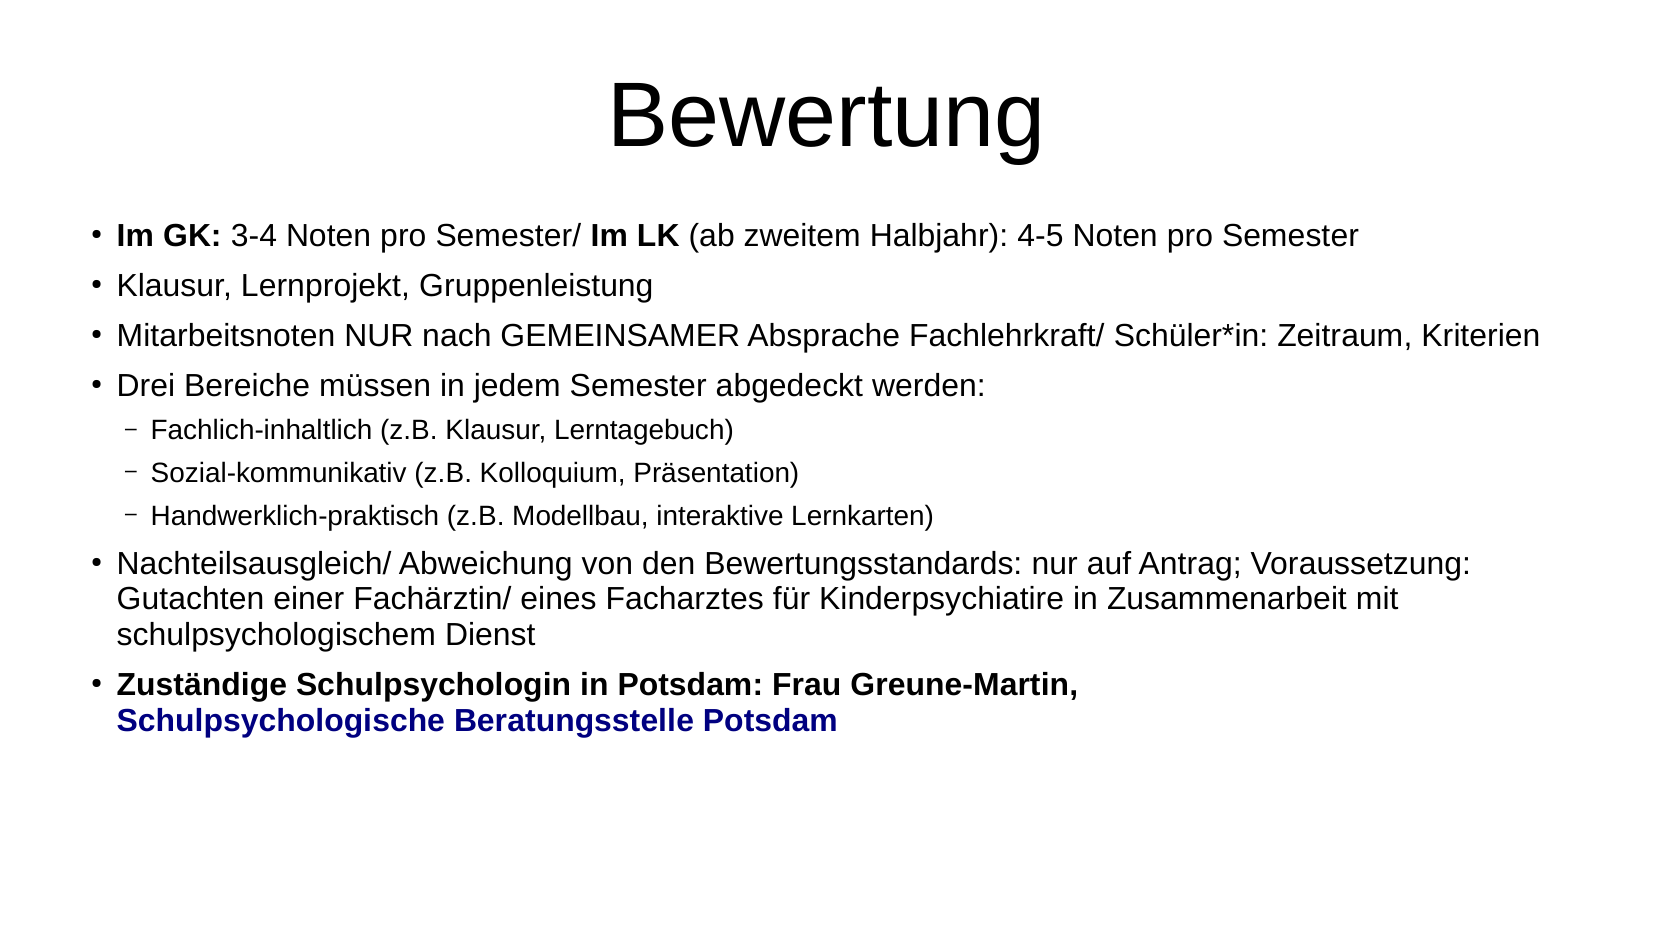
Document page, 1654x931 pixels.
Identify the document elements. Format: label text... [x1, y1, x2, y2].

title Bewertung [82, 37, 1571, 193]
list Im GK: 3-4 Noten pro Semester/ Im LK (ab zweitem Halbjahr): 4-5 Noten pro Semester Klausur, Lernprojekt, Gruppenleistung Mitarbeitsnoten NUR nach GEMEINSAMER Absprache Fachlehrkraft/ Schüler*in: Zeitraum, Kriterien Drei Bereiche müssen in jedem Semester abgedeckt werden: Fachlich-inhaltlich (z.B. Klausur, Lerntagebuch) Sozial-kommunikativ (z.B. Kolloquium, Präsentation) Handwerklich-praktisch (z.B. Modellbau, interaktive Lernkarten) Nachteilsausgleich/ Abweichung von den Bewertungsstandards: nur auf Antrag; Voraussetzung: Gutachten einer Fachärztin/ eines Facharztes für Kinderpsychiatire in Zusammenarbeit mit schulpsychologischem Dienst Zuständige Schulpsychologin in Potsdam: Frau Greune-Martin, Schulpsychologische Beratungsstelle Potsdam [82, 217, 1571, 758]
